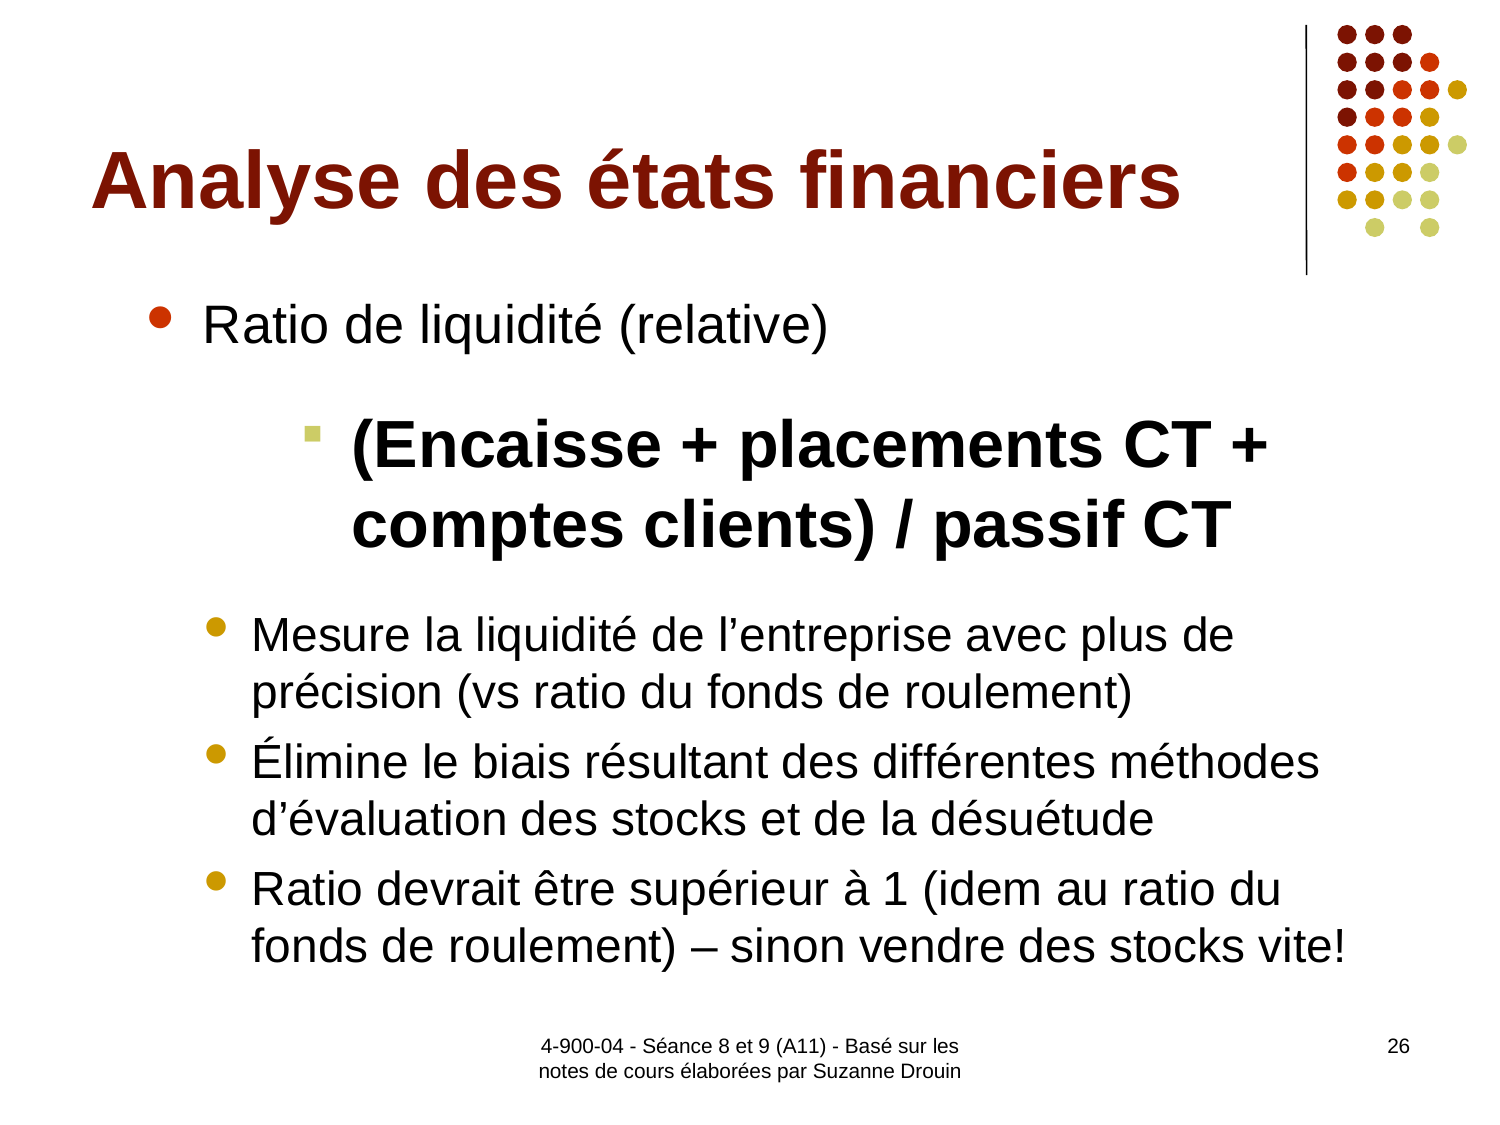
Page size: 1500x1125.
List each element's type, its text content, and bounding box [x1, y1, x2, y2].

text_box Ratio de liquidité (relative) (Encaisse + placements CT + comptes clients) / passif CT Mesure la liquidité de l’entreprise avec plus de précision (vs ratio du fonds de roulement) Élimine le biais résultant des différentes méthodes d’évaluation des stocks et de la désuétude Ratio devrait être supérieur à 1 (idem au ratio du fonds de roulement) – sinon vendre des stocks vite! [75, 282, 1426, 1006]
text_box 4-900-04 - Séance 8 et 9 (A11) - Basé sur les notes de cours élaborées par Suzanne Drouin [512, 1025, 988, 1101]
text_box Analyse des états financiers [74, 20, 1313, 233]
text_box <numéro> [1074, 1025, 1426, 1101]
